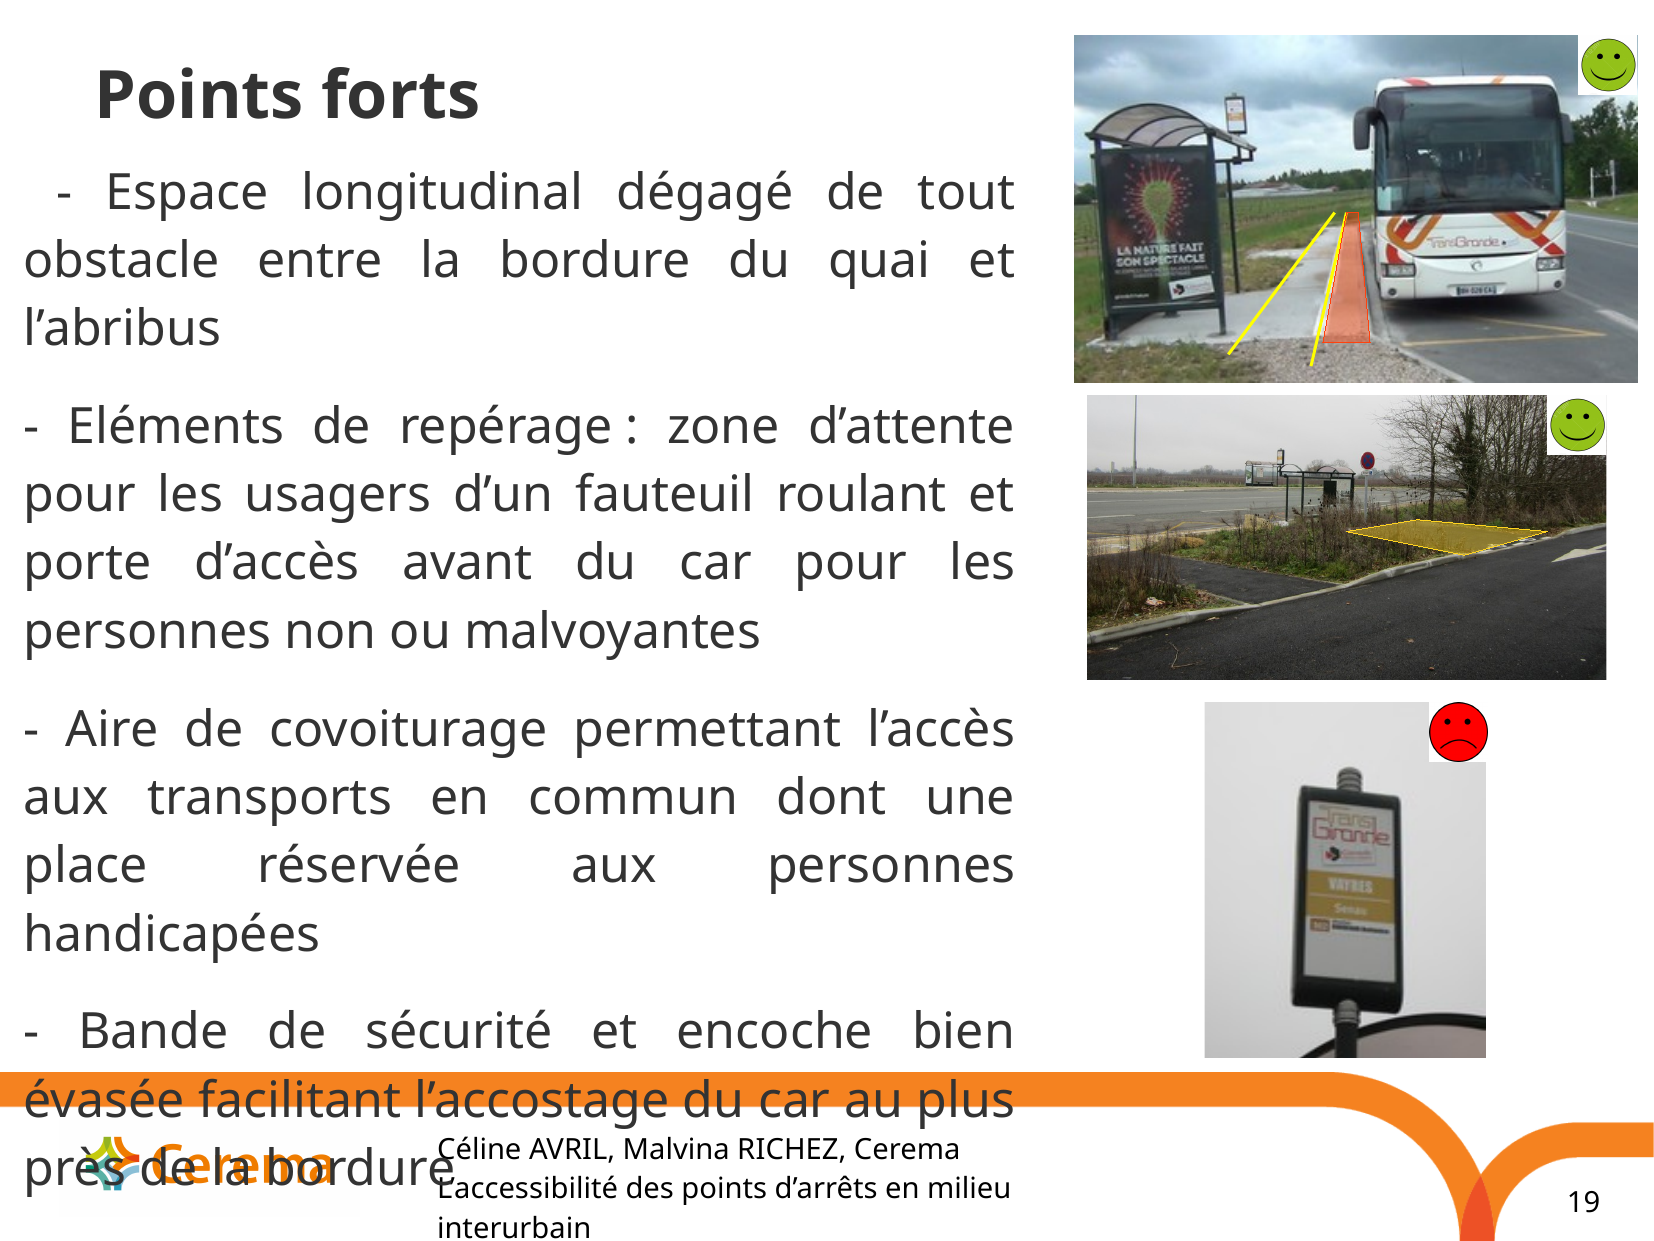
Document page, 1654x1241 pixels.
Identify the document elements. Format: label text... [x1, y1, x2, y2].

text_box [1322, 212, 1371, 343]
picture [1204, 702, 1488, 1058]
picture [0, 1072, 1654, 1241]
list Points forts - Espace longitudinal dégagé de tout obstacle entre la bordure du quai et l’abribus - Eléments de repérage : zone d’attente pour les usagers d’un fauteuil roulant et porte d’accès avant du car pour les personnes non ou malvoyantes - Aire de covoiturage permettant l’accès aux transports en commun dont une place réservée aux personnes handicapées - Bande de sécurité et encoche bien évasée facilitant l’accostage du car au plus près de la bordure Points faibles - Revêtement d’approche en gravillon collé pas très carrossable et pas de continuité du cheminement (car pas d’abaissés de trottoirs) - BEV au droit de la porte avant (pas le domaine d’emploi de la BEV) + bande de guidage le long du quai - Information positionnée en haut de l’abri sur le totem, difficile à lire pour les personnes malvoyantes [23, 47, 1016, 1063]
picture [1074, 35, 1638, 383]
text_box [1346, 519, 1548, 556]
picture [1087, 395, 1607, 680]
